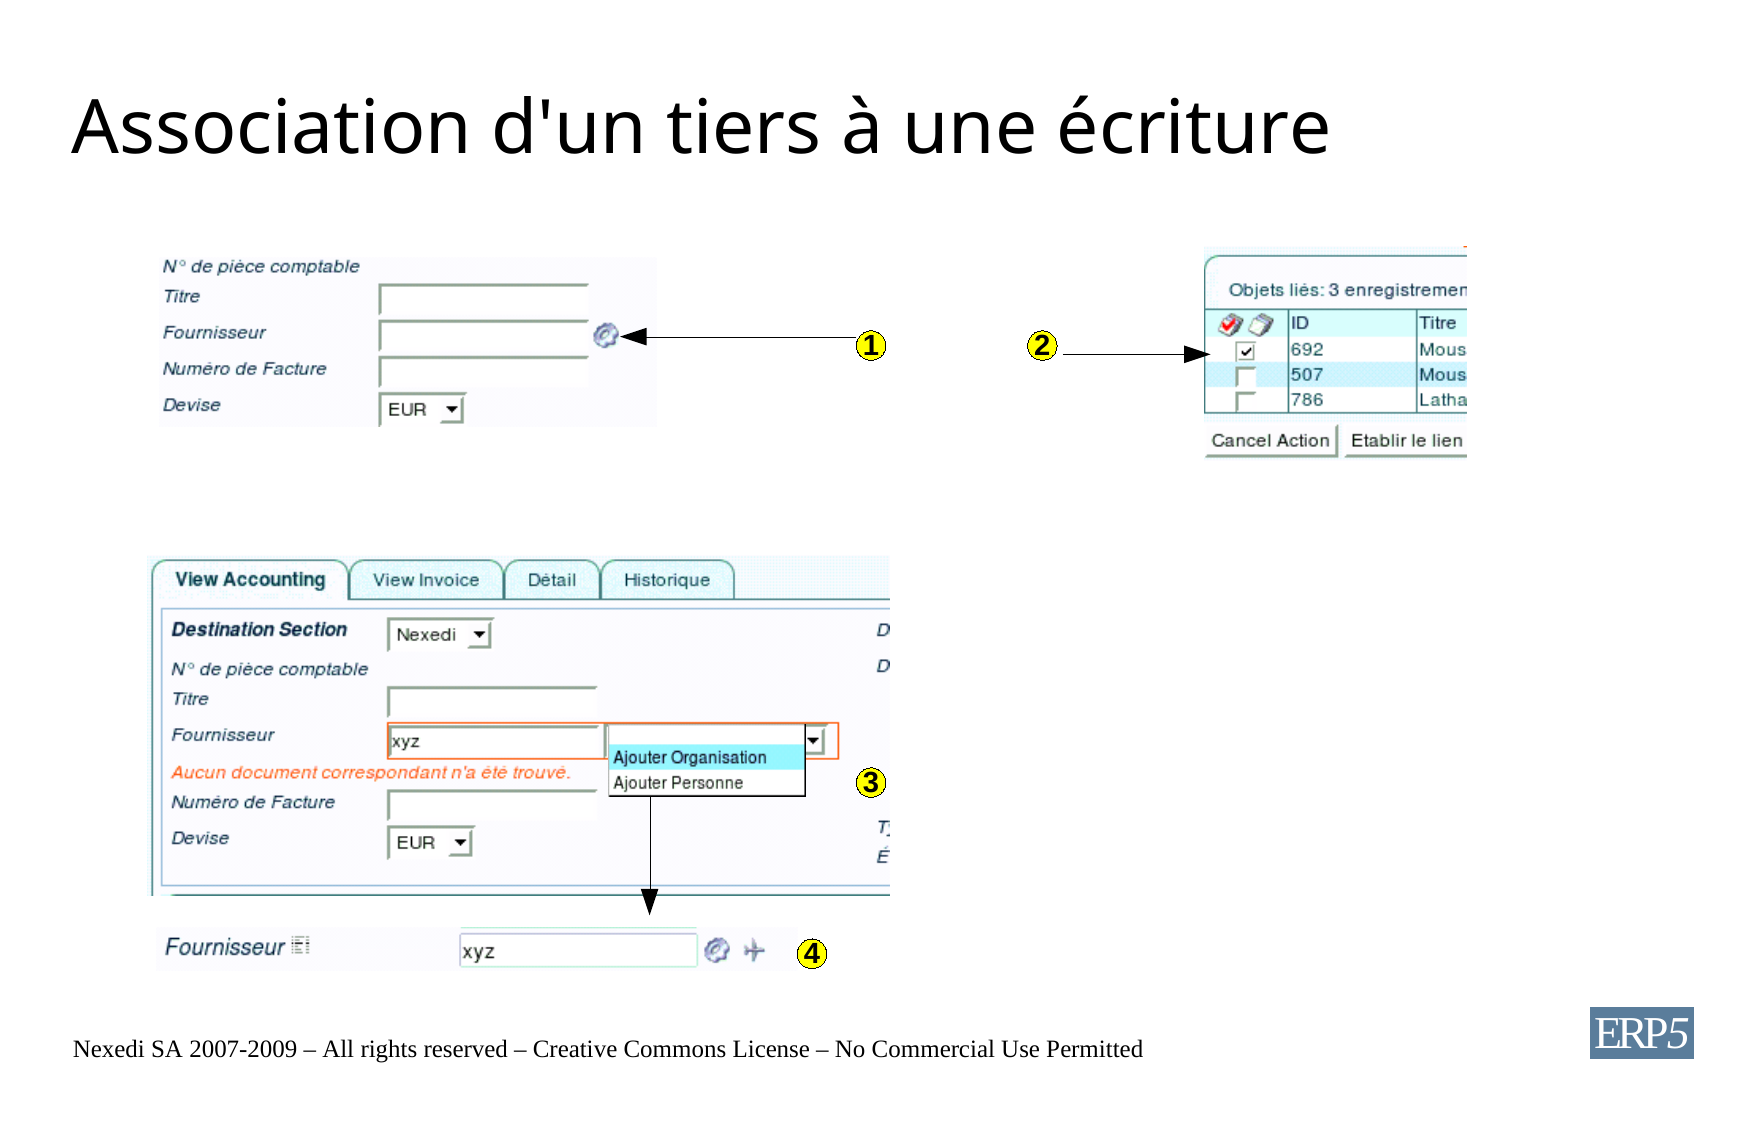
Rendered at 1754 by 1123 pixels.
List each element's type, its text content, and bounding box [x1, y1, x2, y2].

picture [1204, 246, 1467, 461]
text_box 3 [856, 767, 886, 798]
text_box 1 [856, 330, 886, 361]
text_box 4 [797, 938, 827, 969]
picture [147, 555, 890, 896]
text_box 2 [1027, 330, 1058, 361]
title Association d'un tiers à une écriture [71, 63, 1707, 187]
picture [156, 927, 798, 971]
picture [159, 257, 657, 427]
